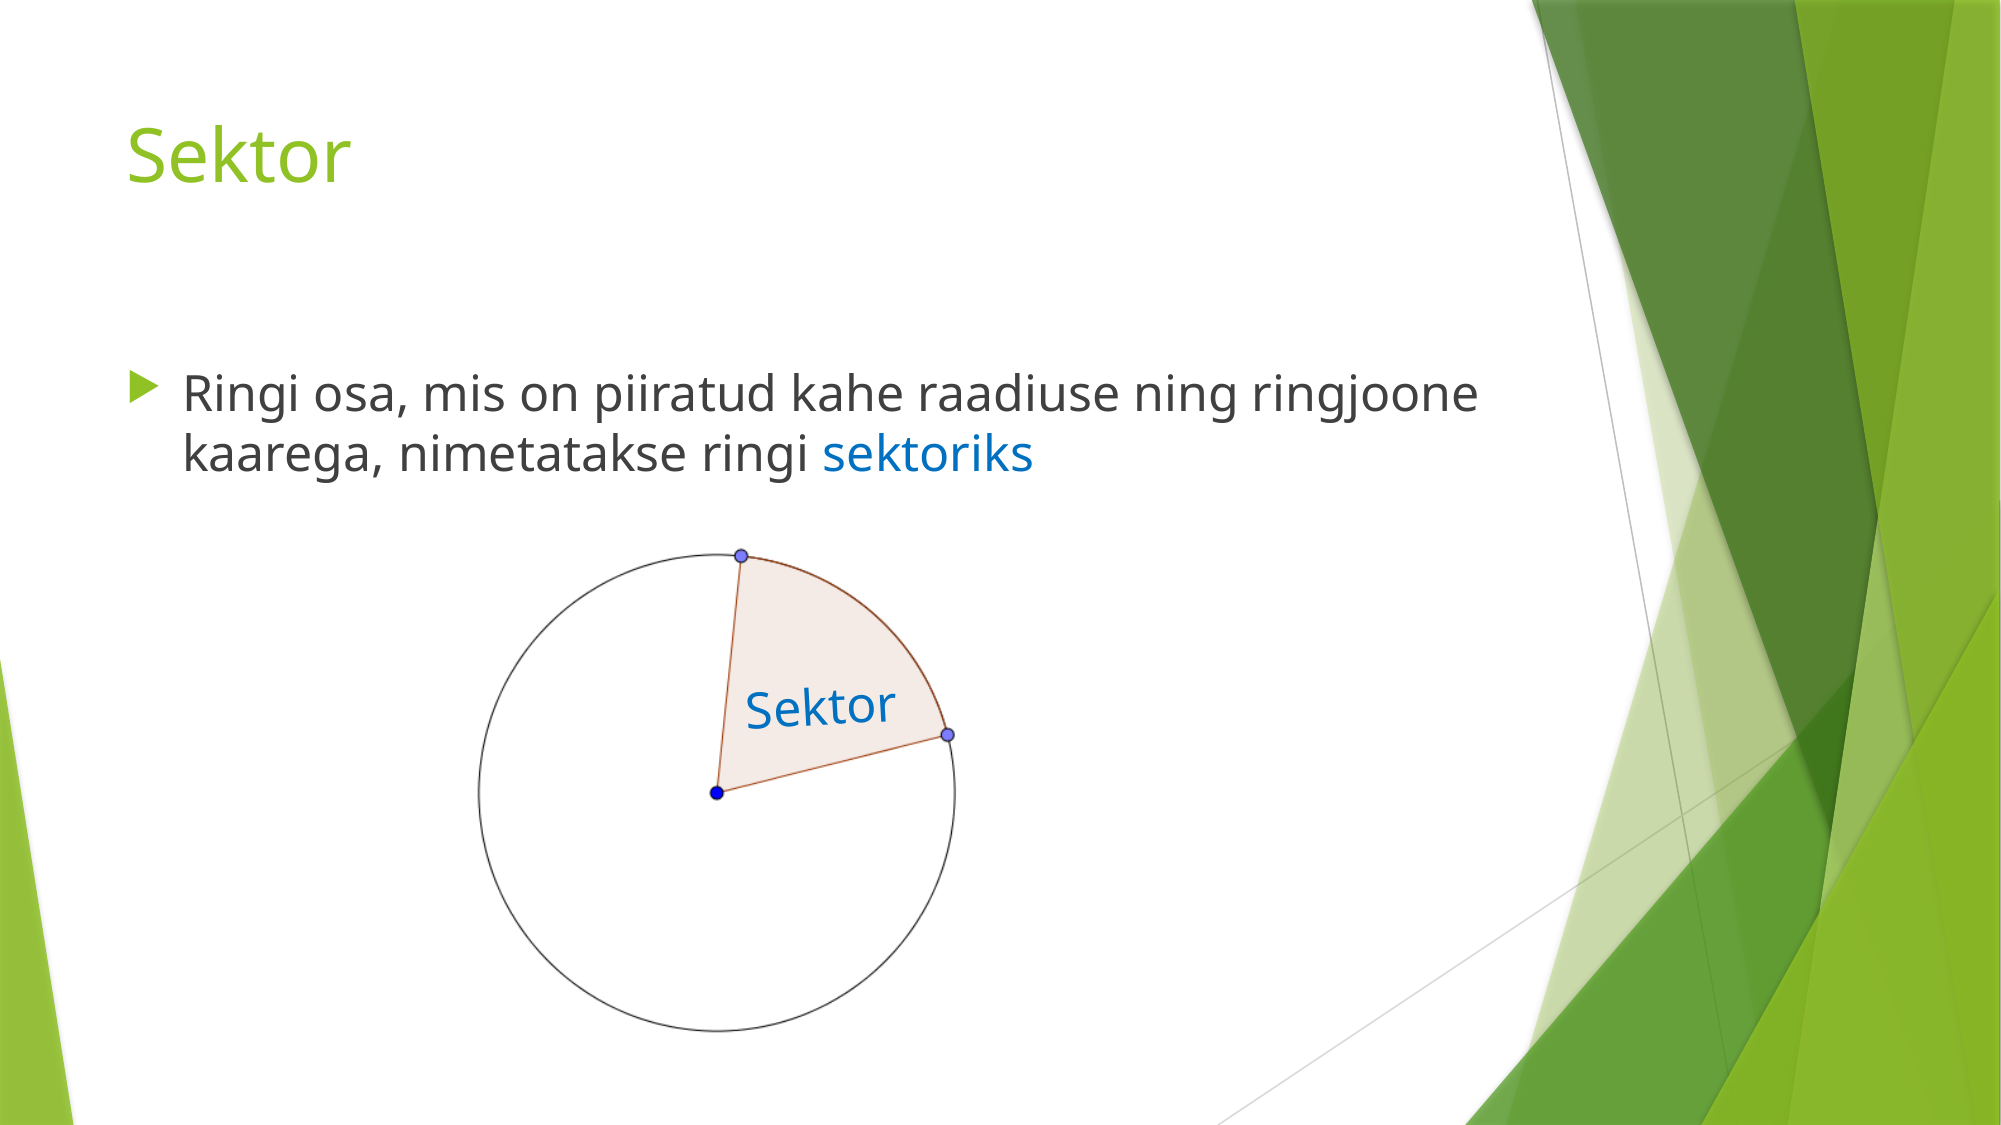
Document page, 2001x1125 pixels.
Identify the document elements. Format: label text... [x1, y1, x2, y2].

text_box Sektor [728, 661, 935, 748]
picture [469, 992, 975, 1040]
title Sektor [111, 99, 1522, 317]
list Ringi osa, mis on piiratud kahe raadiuse ning ringjoone kaarega, nimetatakse ringi sektoriks [111, 354, 1522, 992]
